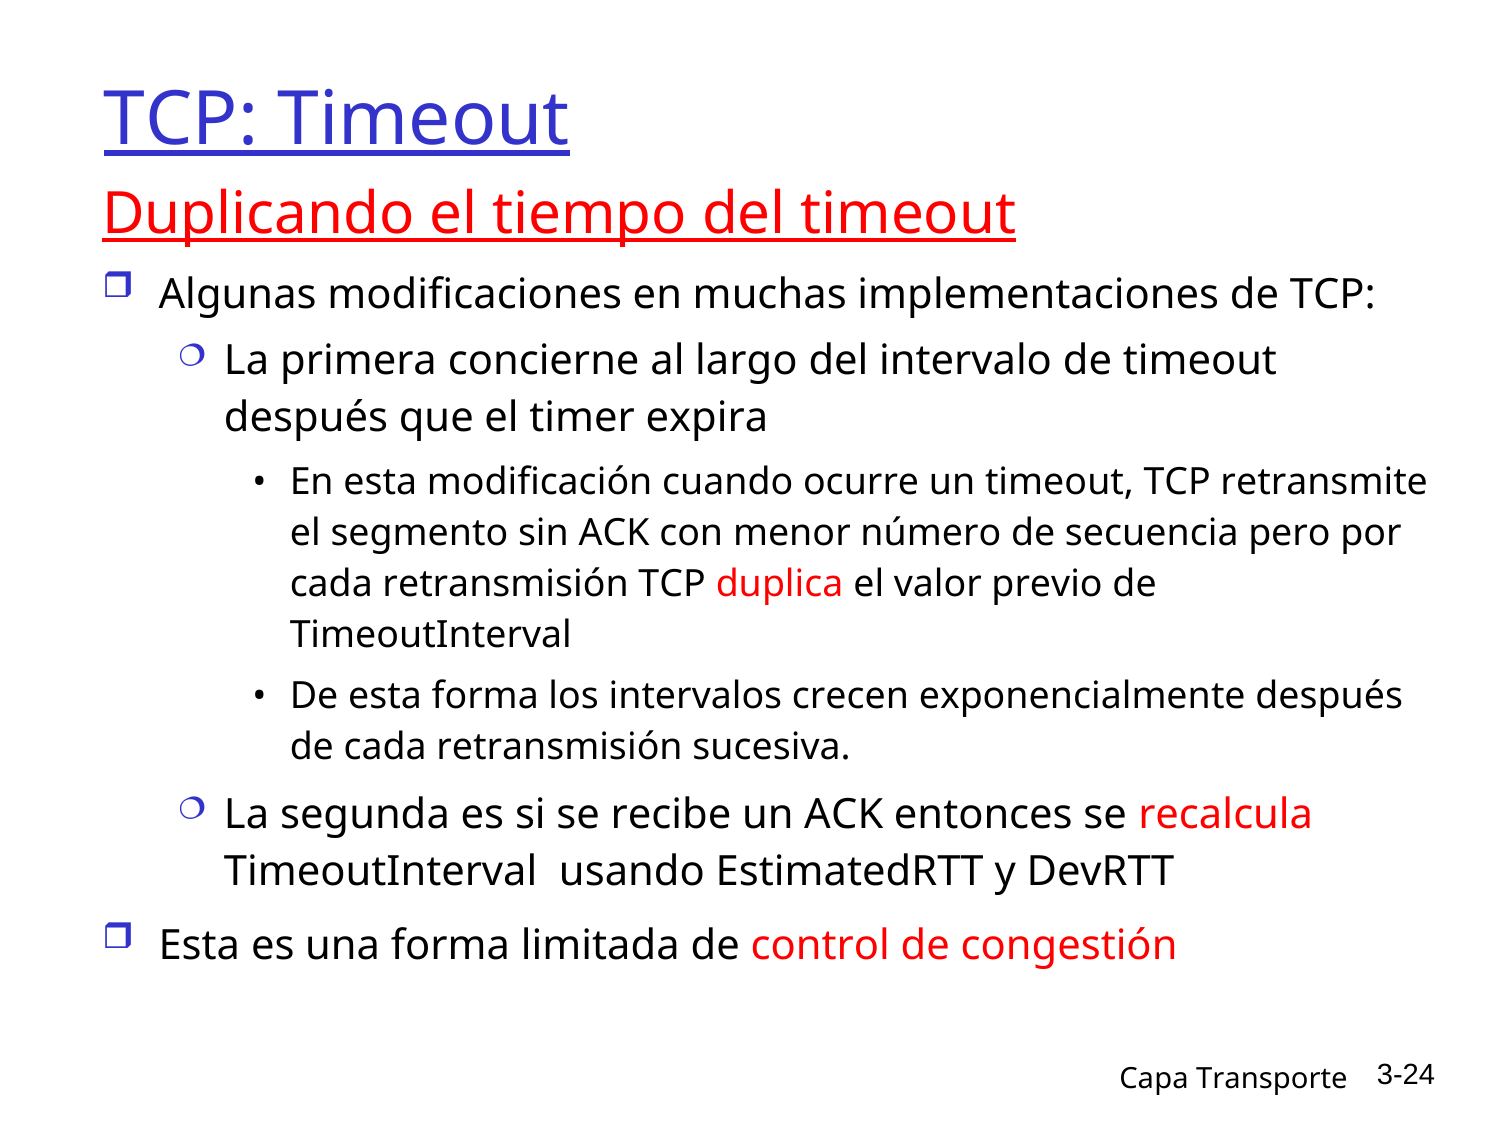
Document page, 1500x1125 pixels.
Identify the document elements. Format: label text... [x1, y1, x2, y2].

list Duplicando el tiempo del timeout Algunas modificaciones en muchas implementaciones de TCP: La primera concierne al largo del intervalo de timeout después que el timer expira En esta modificación cuando ocurre un timeout, TCP retransmite el segmento sin ACK con menor número de secuencia pero por cada retransmisión TCP duplica el valor previo de TimeoutInterval De esta forma los intervalos crecen exponencialmente después de cada retransmisión sucesiva. La segunda es si se recibe un ACK entonces se recalcula TimeoutInterval usando EstimatedRTT y DevRTT Esta es una forma limitada de control de congestión [87, 174, 1463, 1051]
title TCP: Timeout [89, 21, 1365, 174]
